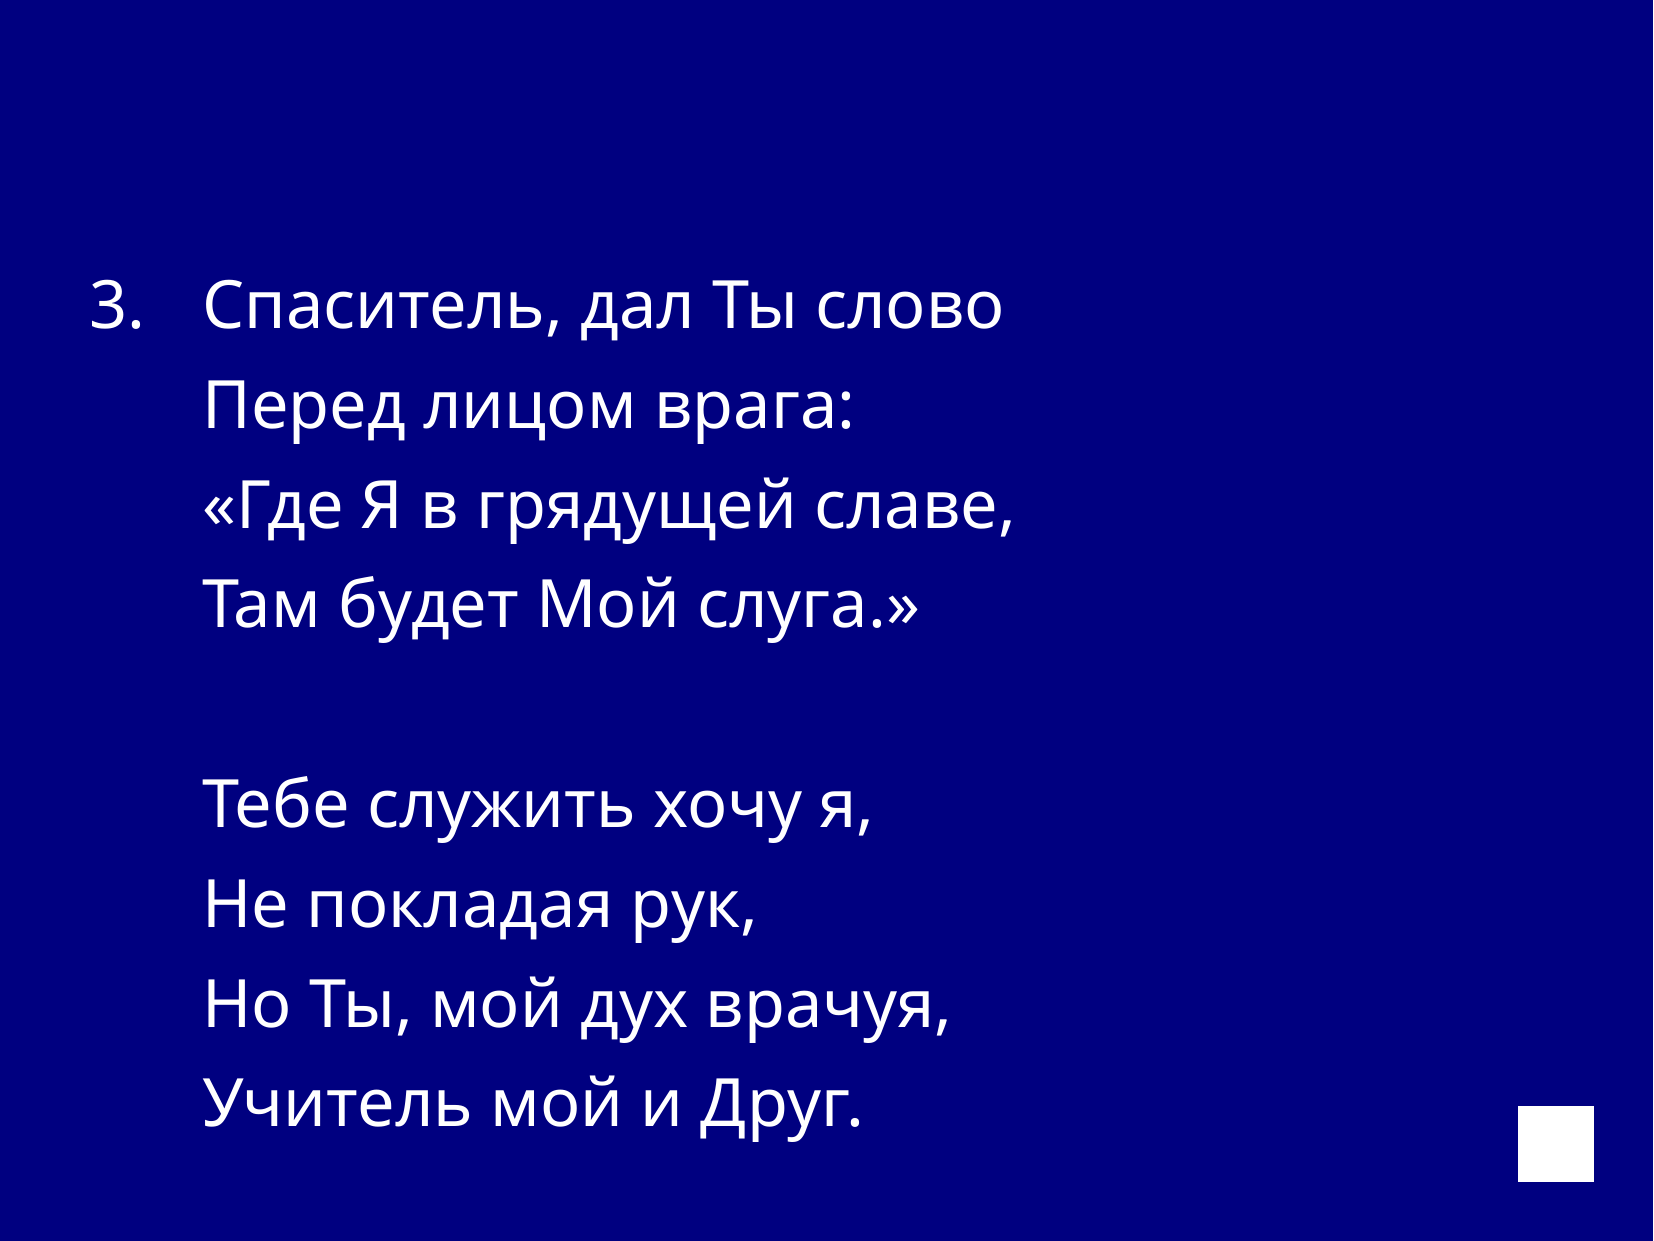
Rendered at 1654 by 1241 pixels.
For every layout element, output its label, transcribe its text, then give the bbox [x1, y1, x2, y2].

text_box 3. Спаситель, дал Ты слово Перед лицом врага: «Где Я в грядущей славе, Там будет Мой слуга.» Тебе служить хочу я, Не покладая рук, Но Ты, мой дух врачуя, Учитель мой и Друг. [75, 150, 1576, 1163]
text_box [1518, 1106, 1594, 1182]
